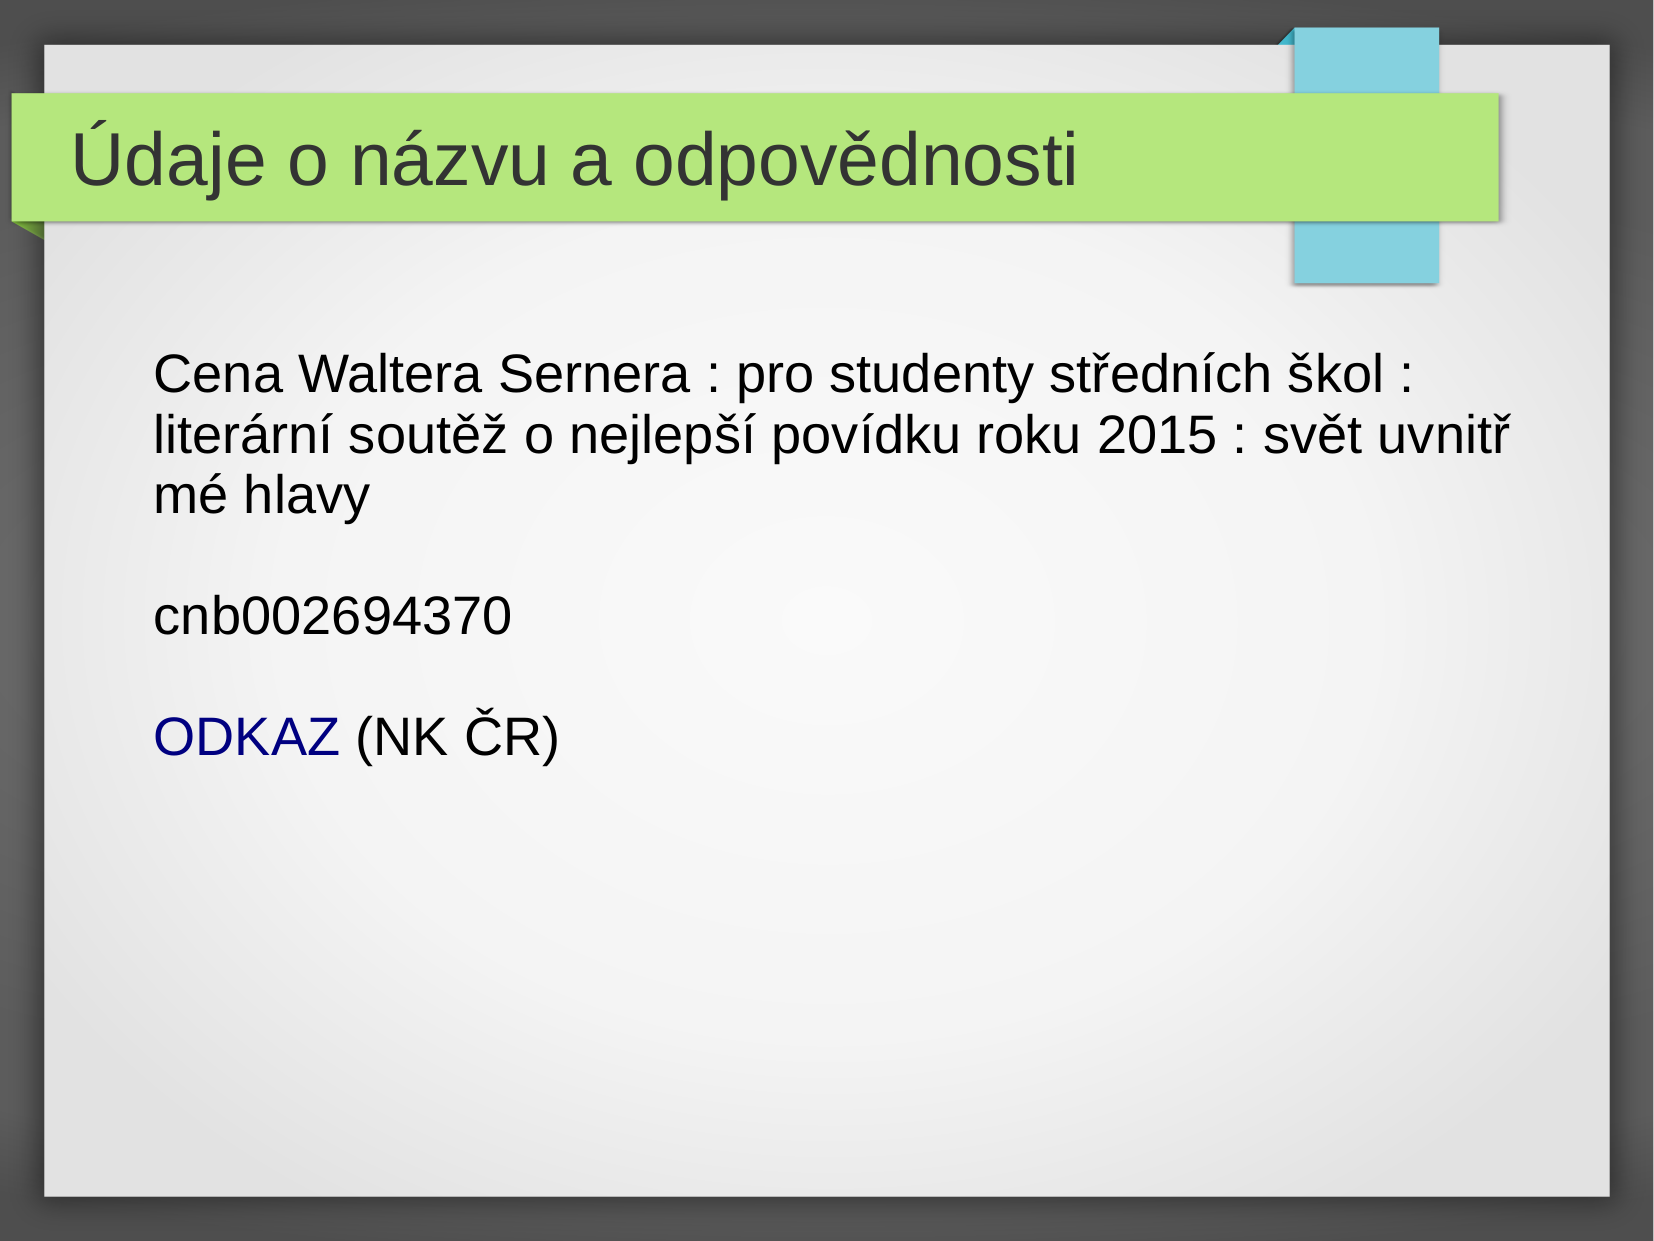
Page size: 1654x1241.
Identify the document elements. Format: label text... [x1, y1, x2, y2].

picture [0, 0, 1654, 1241]
title Údaje o názvu a odpovědnosti [70, 106, 1229, 213]
list Cena Waltera Sernera : pro studenty středních škol : literární soutěž o nejlepší povídku roku 2015 : svět uvnitř mé hlavy cnb002694370 ODKAZ (NK ČR) [82, 343, 1538, 1063]
